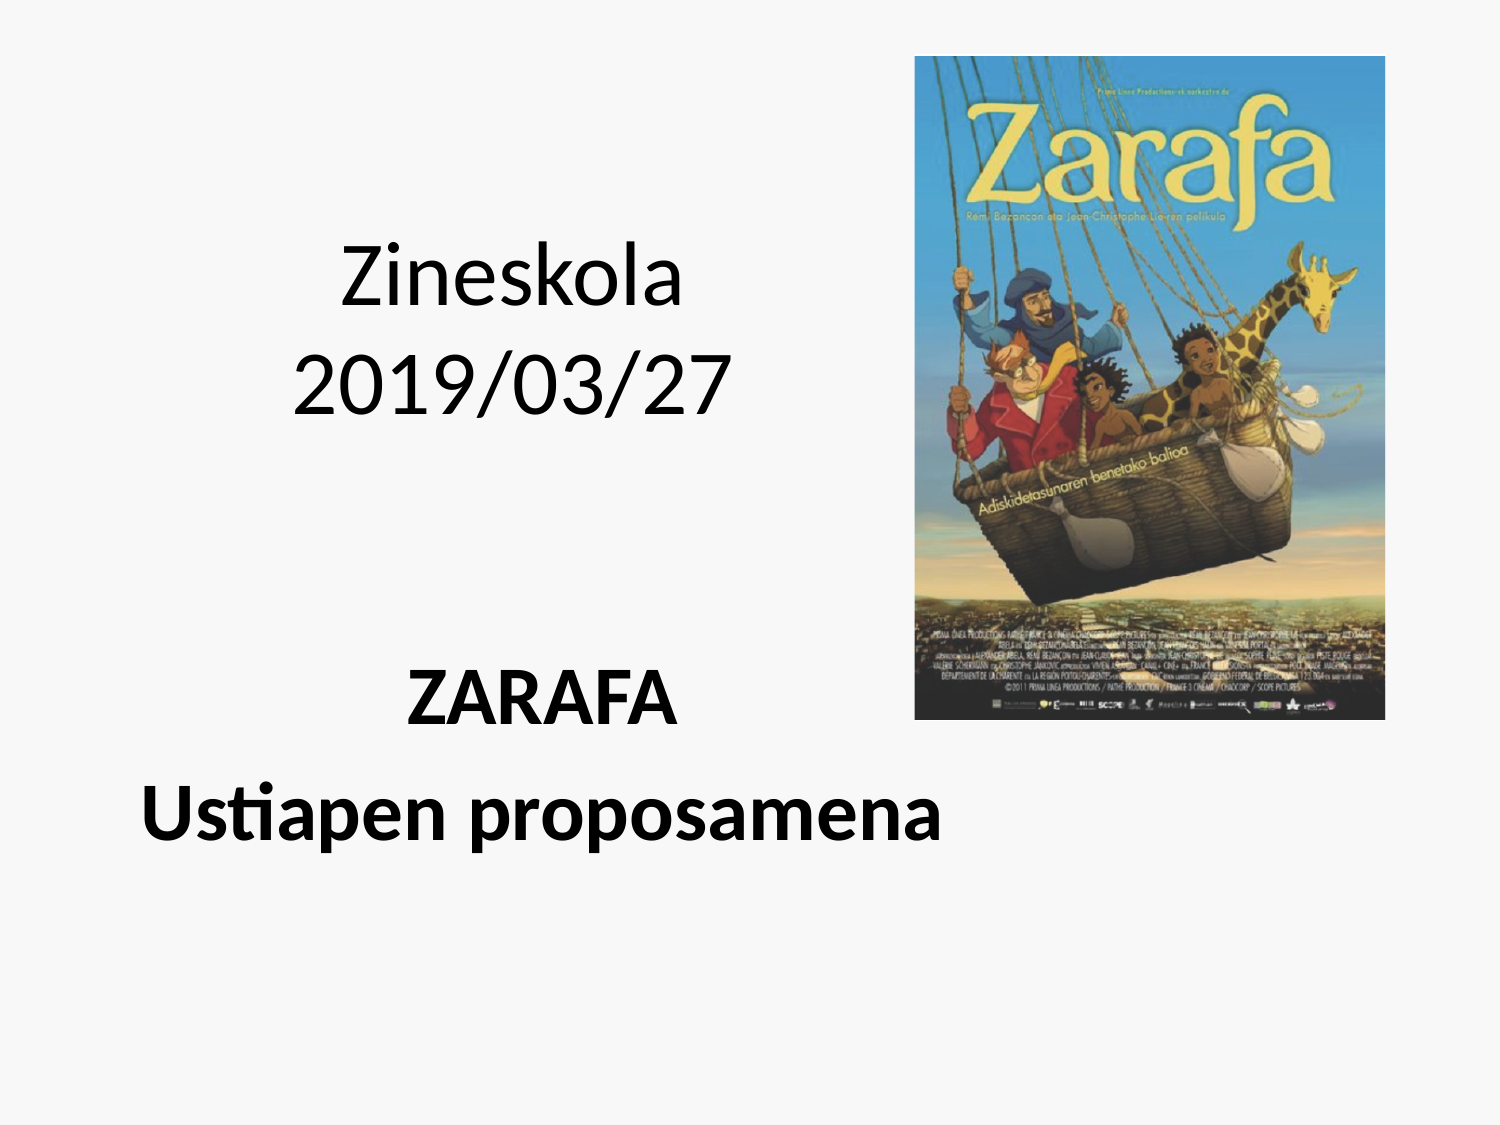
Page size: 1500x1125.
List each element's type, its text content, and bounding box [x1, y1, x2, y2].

title Zineskola 2019/03/27 [0, 202, 914, 444]
picture [914, 54, 1386, 721]
subtitle ZARAFA Ustiapen proposamena [17, 633, 1068, 921]
